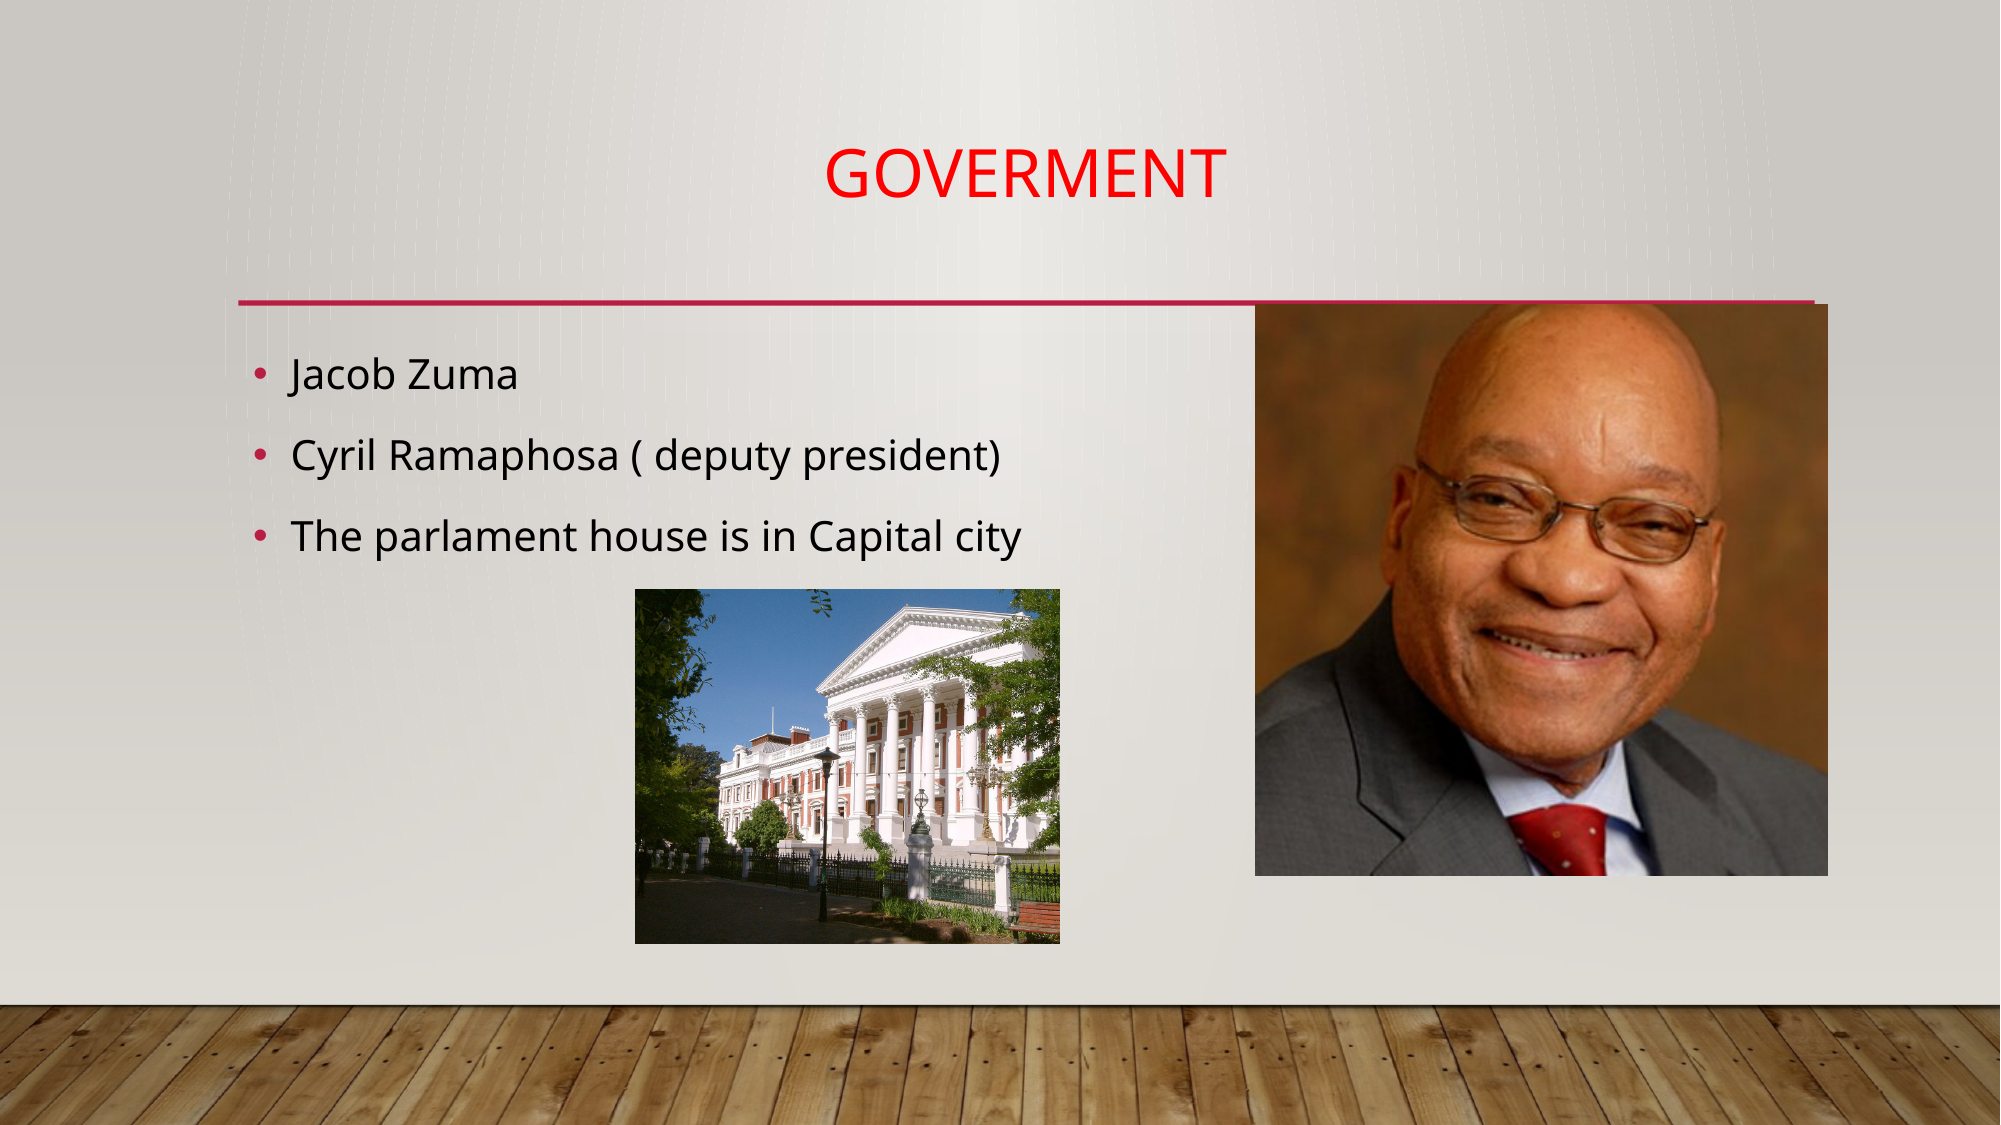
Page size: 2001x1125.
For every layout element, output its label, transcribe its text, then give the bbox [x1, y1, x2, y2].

picture [1255, 304, 1828, 876]
title GOVERMENT [238, 131, 1814, 305]
picture [0, 1005, 2000, 1125]
picture [635, 589, 1060, 944]
list Jacob Zuma Cyril Ramaphosa ( deputy president) The parlament house is in Capital city [238, 330, 1814, 897]
